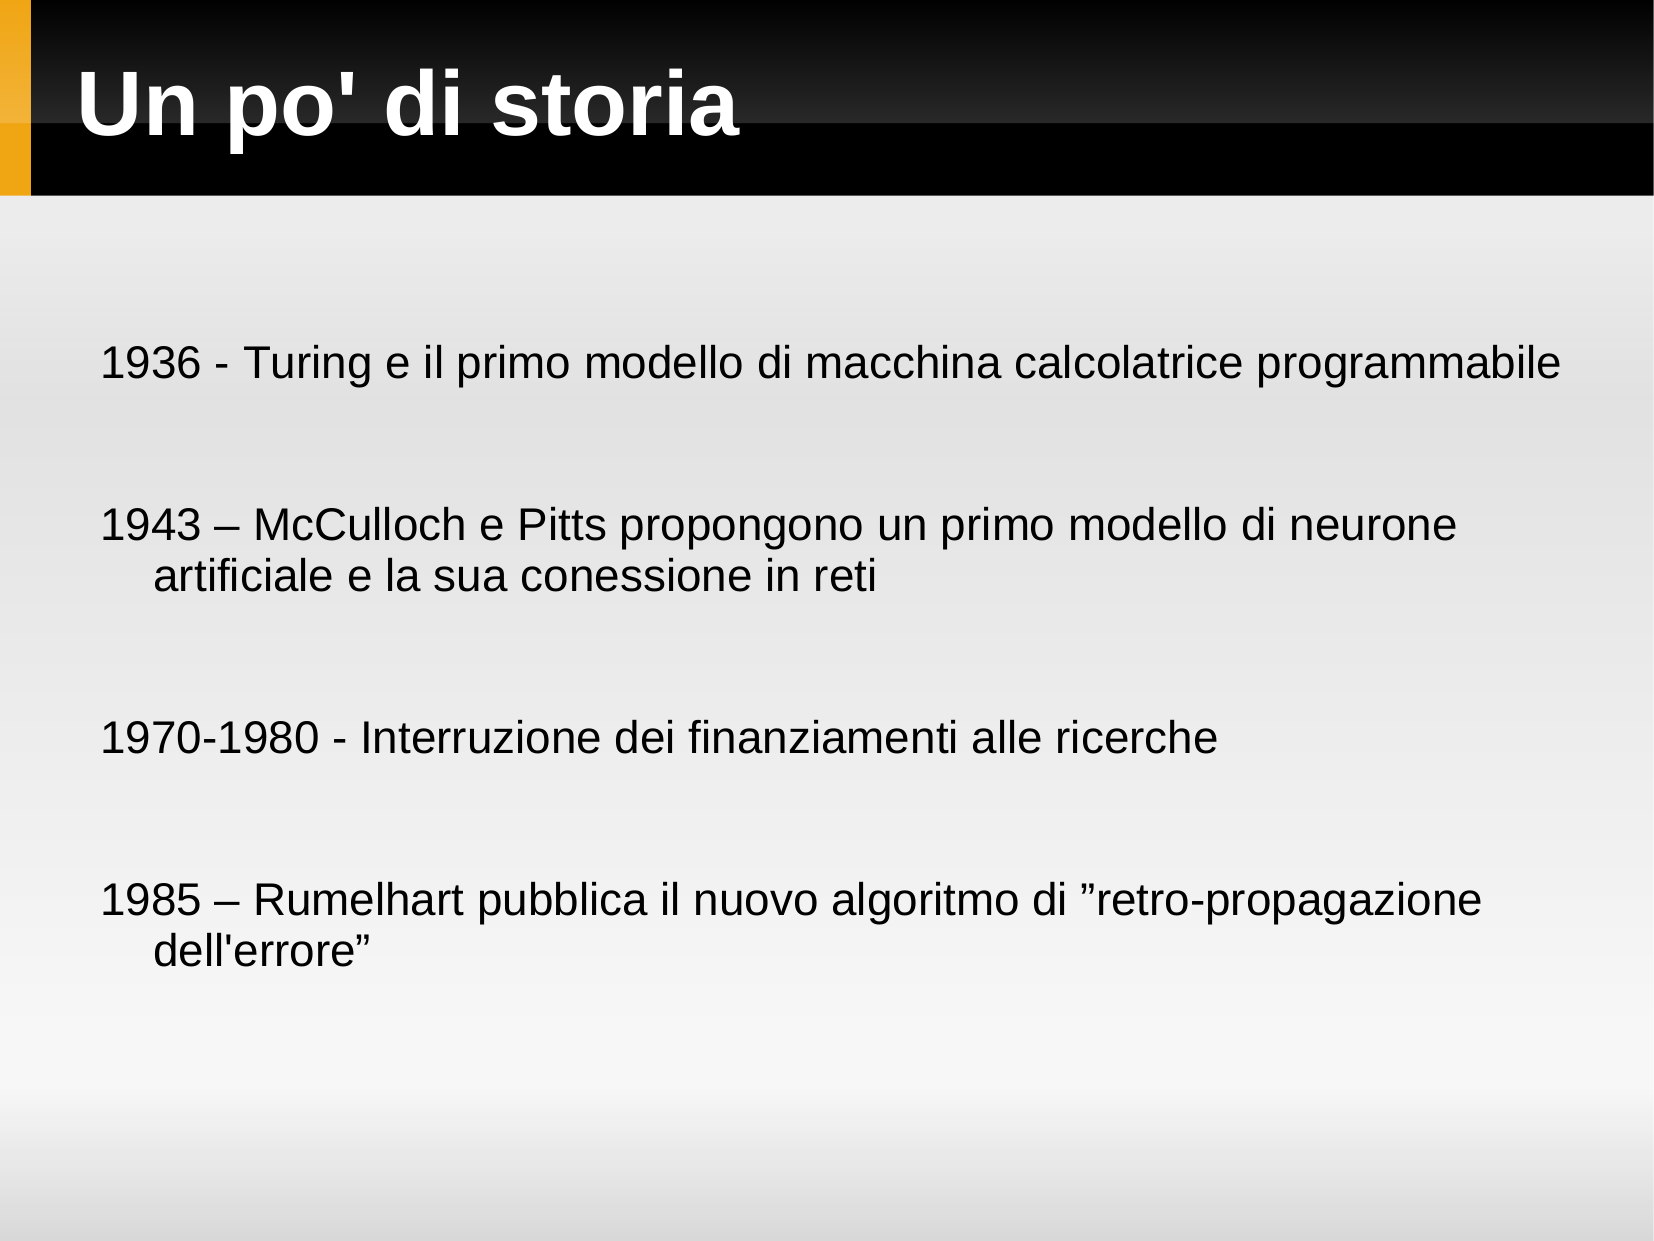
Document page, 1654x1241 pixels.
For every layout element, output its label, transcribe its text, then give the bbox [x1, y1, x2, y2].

picture [0, 0, 1654, 1241]
list 1936 - Turing e il primo modello di macchina calcolatrice programmabile 1943 – McCulloch e Pitts propongono un primo modello di neurone artificiale e la sua conessione in reti 1970-1980 - Interruzione dei finanziamenti alle ricerche 1985 – Rumelhart pubblica il nuovo algoritmo di ”retro-propagazione dell'errore” [82, 337, 1571, 1028]
title Un po' di storia [76, 7, 1565, 200]
